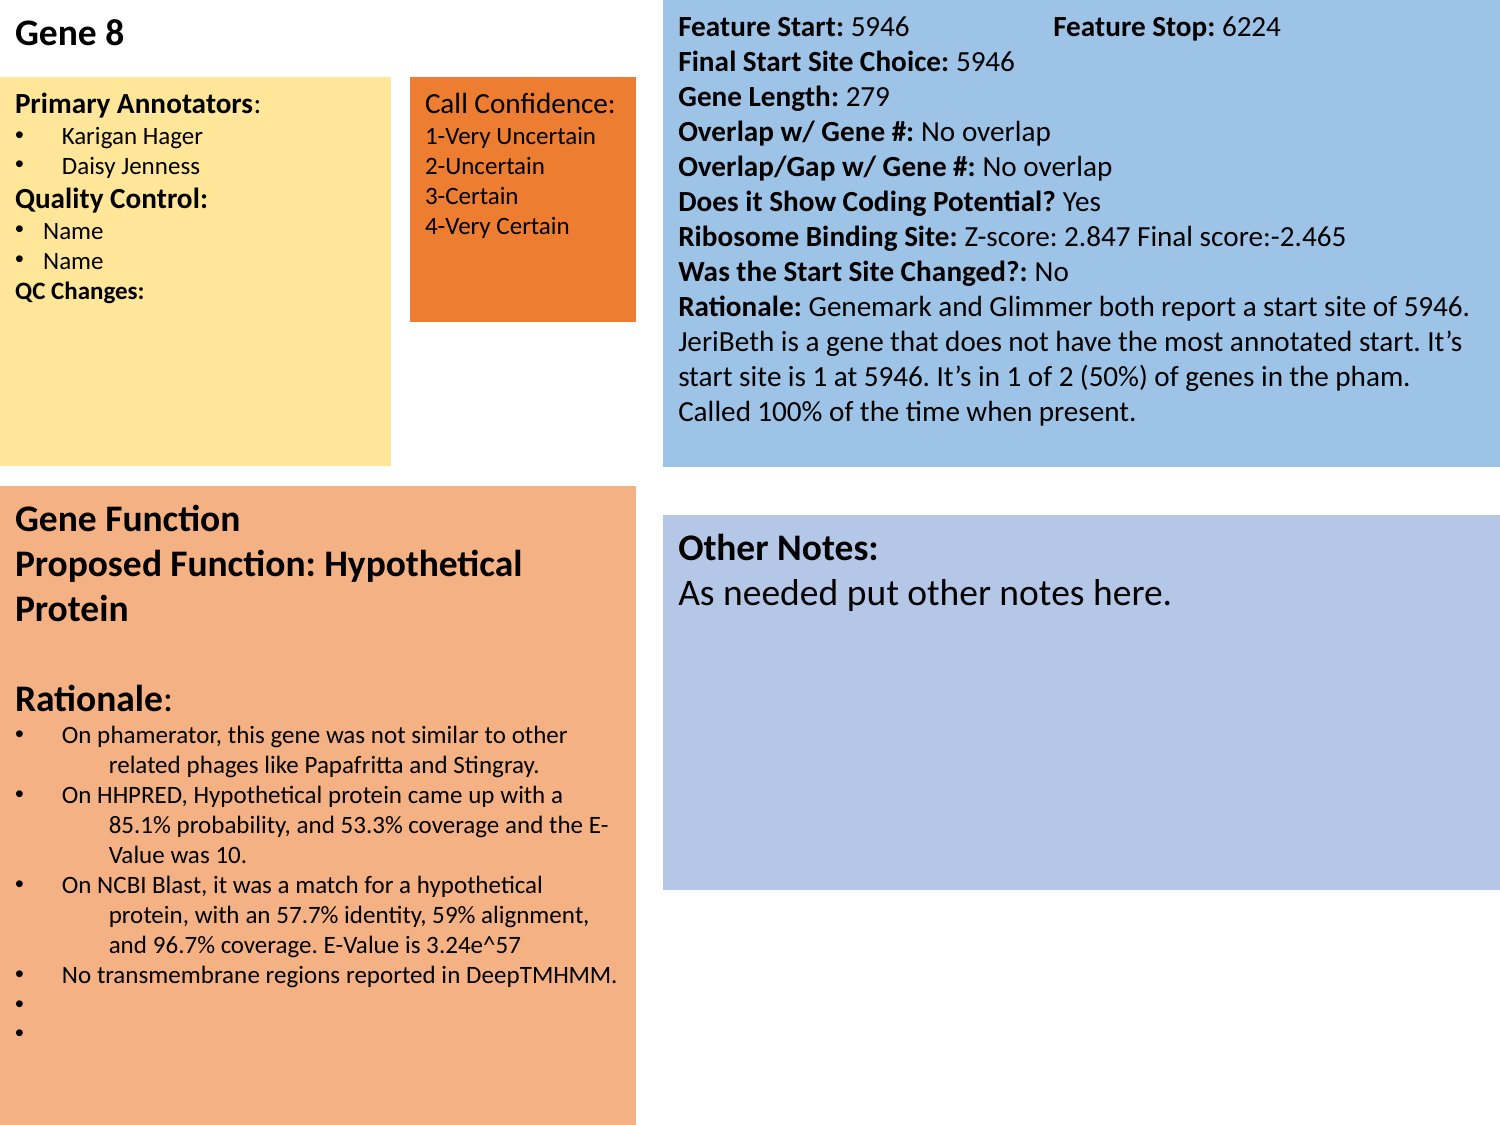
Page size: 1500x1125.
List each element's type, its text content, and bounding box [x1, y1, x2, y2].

text_box Call Confidence: 1-Very Uncertain 2-Uncertain 3-Certain 4-Very Certain [410, 77, 636, 322]
text_box Feature Start: 5946 Feature Stop: 6224 Final Start Site Choice: 5946 Gene Length: 279 Overlap w/ Gene #: No overlap Overlap/Gap w/ Gene #: No overlap Does it Show Coding Potential? Yes Ribosome Binding Site: Z-score: 2.847 Final score:-2.465 Was the Start Site Changed?: No Rationale: Genemark and Glimmer both report a start site of 5946. JeriBeth is a gene that does not have the most annotated start. It’s start site is 1 at 5946. It’s in 1 of 2 (50%) of genes in the pham. Called 100% of the time when present. [663, 0, 1500, 467]
text_box Gene Function Proposed Function: Hypothetical Protein Rationale: On phamerator, this gene was not similar to other related phages like Papafritta and Stingray. On HHPRED, Hypothetical protein came up with a 85.1% probability, and 53.3% coverage and the E-Value was 10. On NCBI Blast, it was a match for a hypothetical protein, with an 57.7% identity, 59% alignment, and 96.7% coverage. E-Value is 3.24e^57 No transmembrane regions reported in DeepTMHMM. [0, 486, 636, 1125]
text_box Other Notes: As needed put other notes here. [663, 515, 1500, 890]
text_box Gene 8 [0, 0, 140, 61]
text_box Primary Annotators: Karigan Hager Daisy Jenness Quality Control: Name Name QC Changes: [0, 77, 391, 466]
